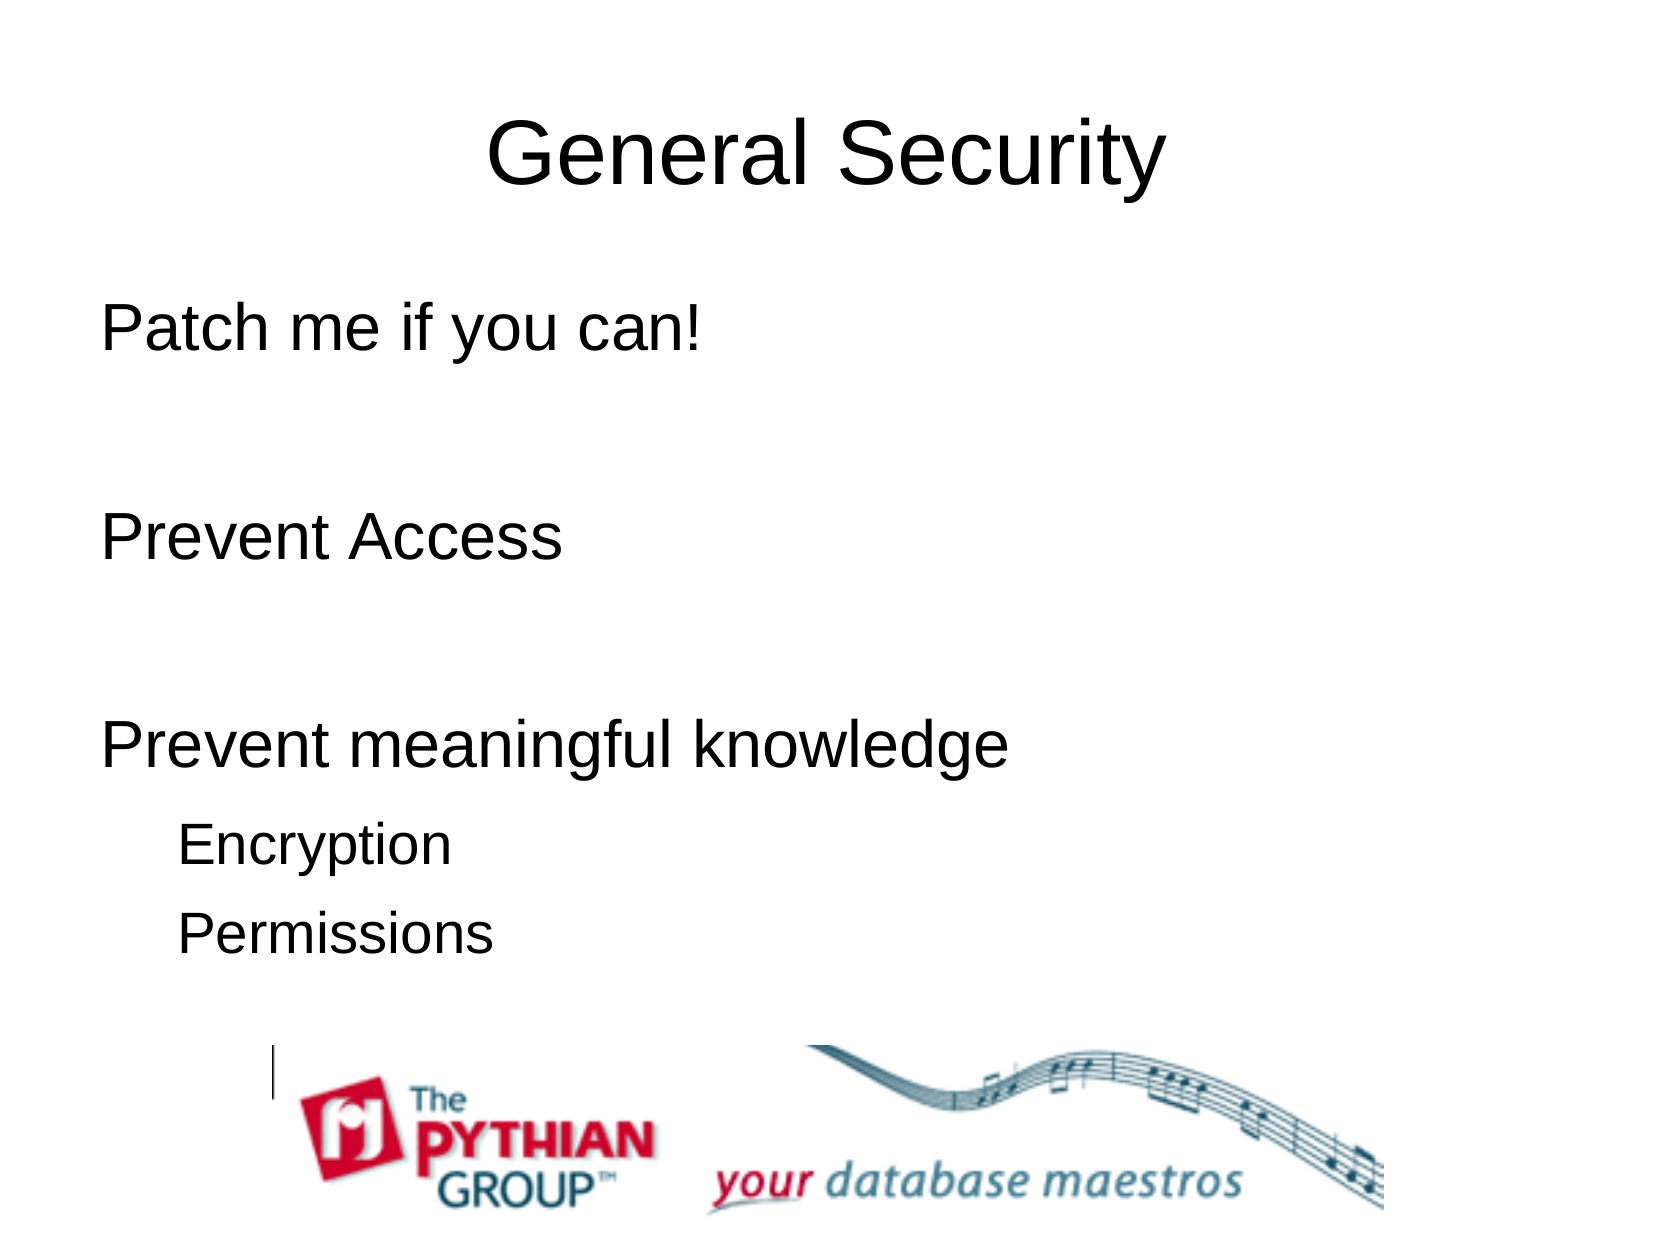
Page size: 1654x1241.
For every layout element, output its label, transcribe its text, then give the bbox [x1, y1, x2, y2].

title General Security [82, 49, 1571, 257]
picture [272, 1094, 1384, 1241]
list Patch me if you can! Prevent Access Prevent meaningful knowledge Encryption Permissions [82, 290, 1571, 1094]
